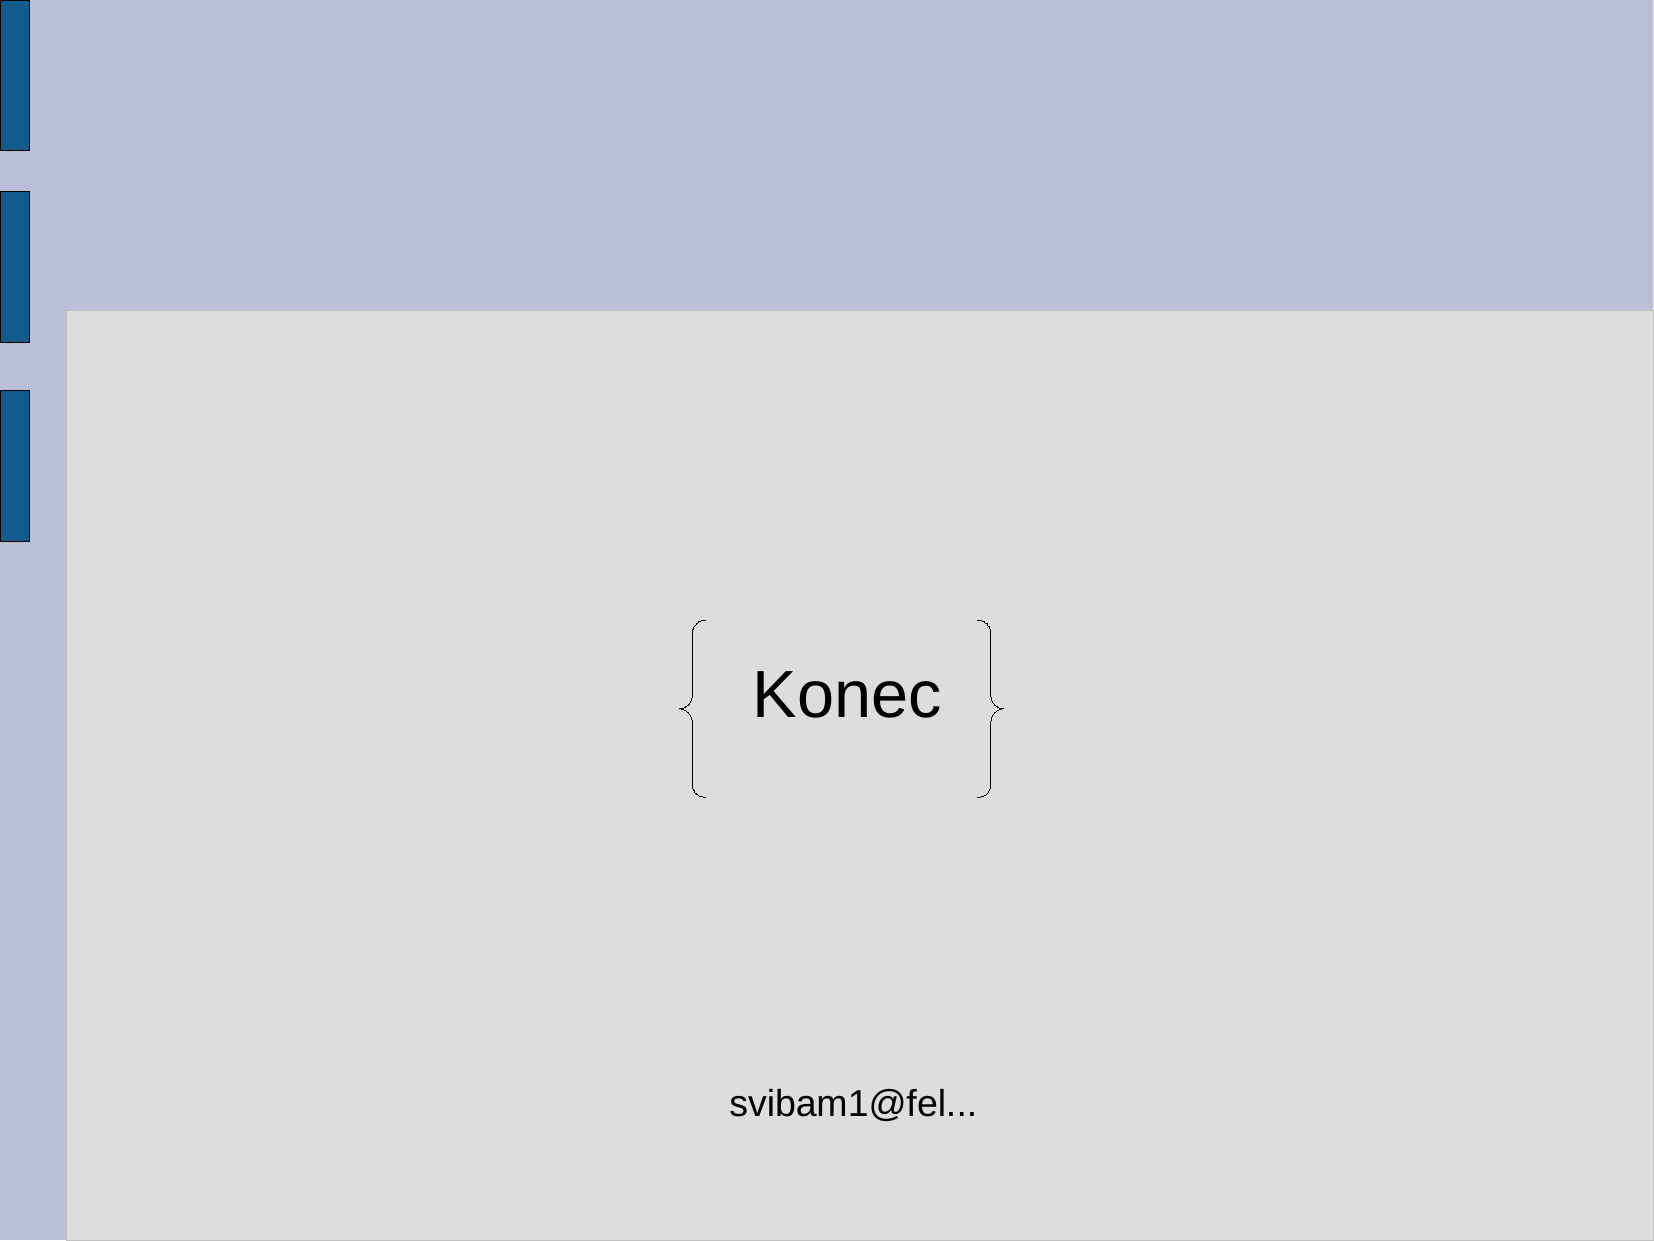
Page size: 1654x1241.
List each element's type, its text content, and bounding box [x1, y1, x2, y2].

text_box Michal Sviba svibam1@fel... [714, 1033, 993, 1133]
text_box Konec [738, 649, 963, 827]
